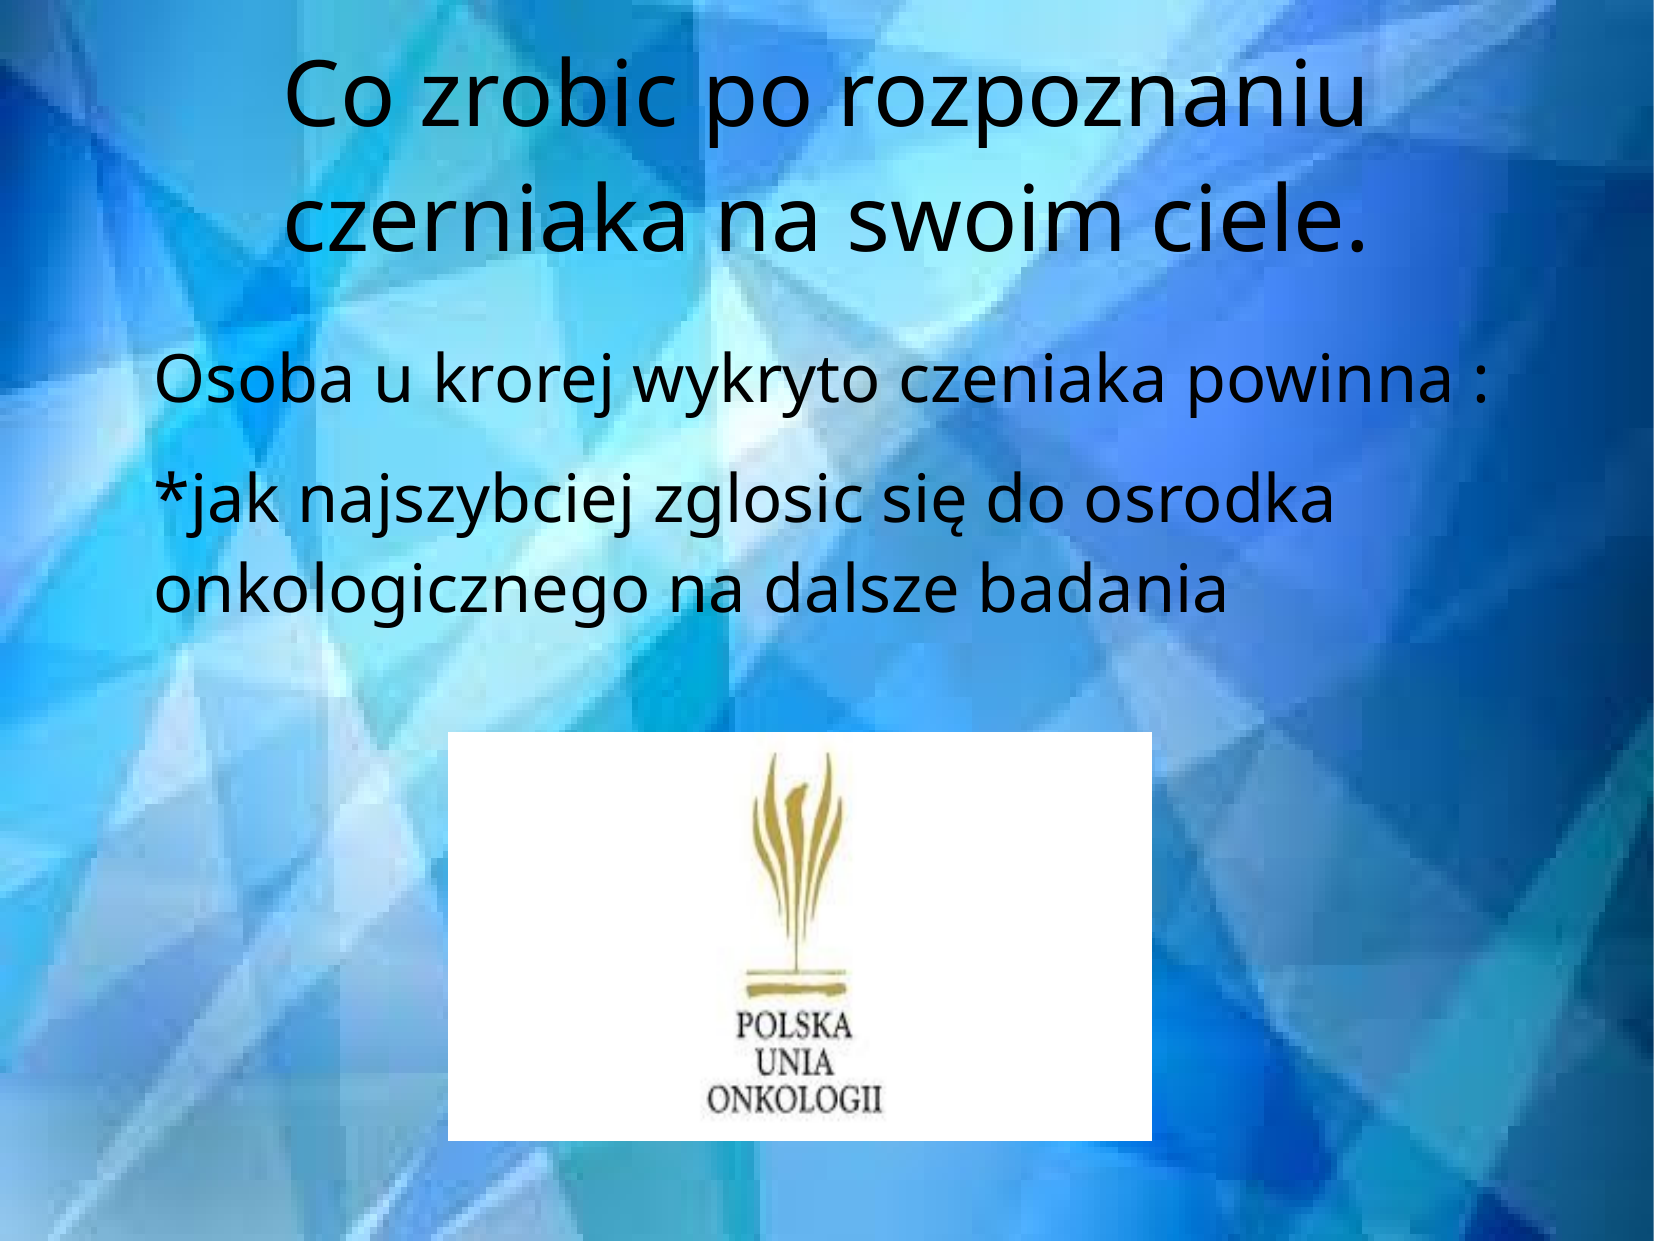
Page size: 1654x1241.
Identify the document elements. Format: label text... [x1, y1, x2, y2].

picture [448, 732, 1152, 1141]
title Co zrobic po rozpoznaniu czerniaka na swoim ciele. [82, 0, 1571, 310]
list Osoba u krorej wykryto czeniaka powinna : *jak najszybciej zglosic się do osrodka onkologicznego na dalsze badania [82, 330, 1571, 1150]
picture [0, 0, 1654, 1241]
